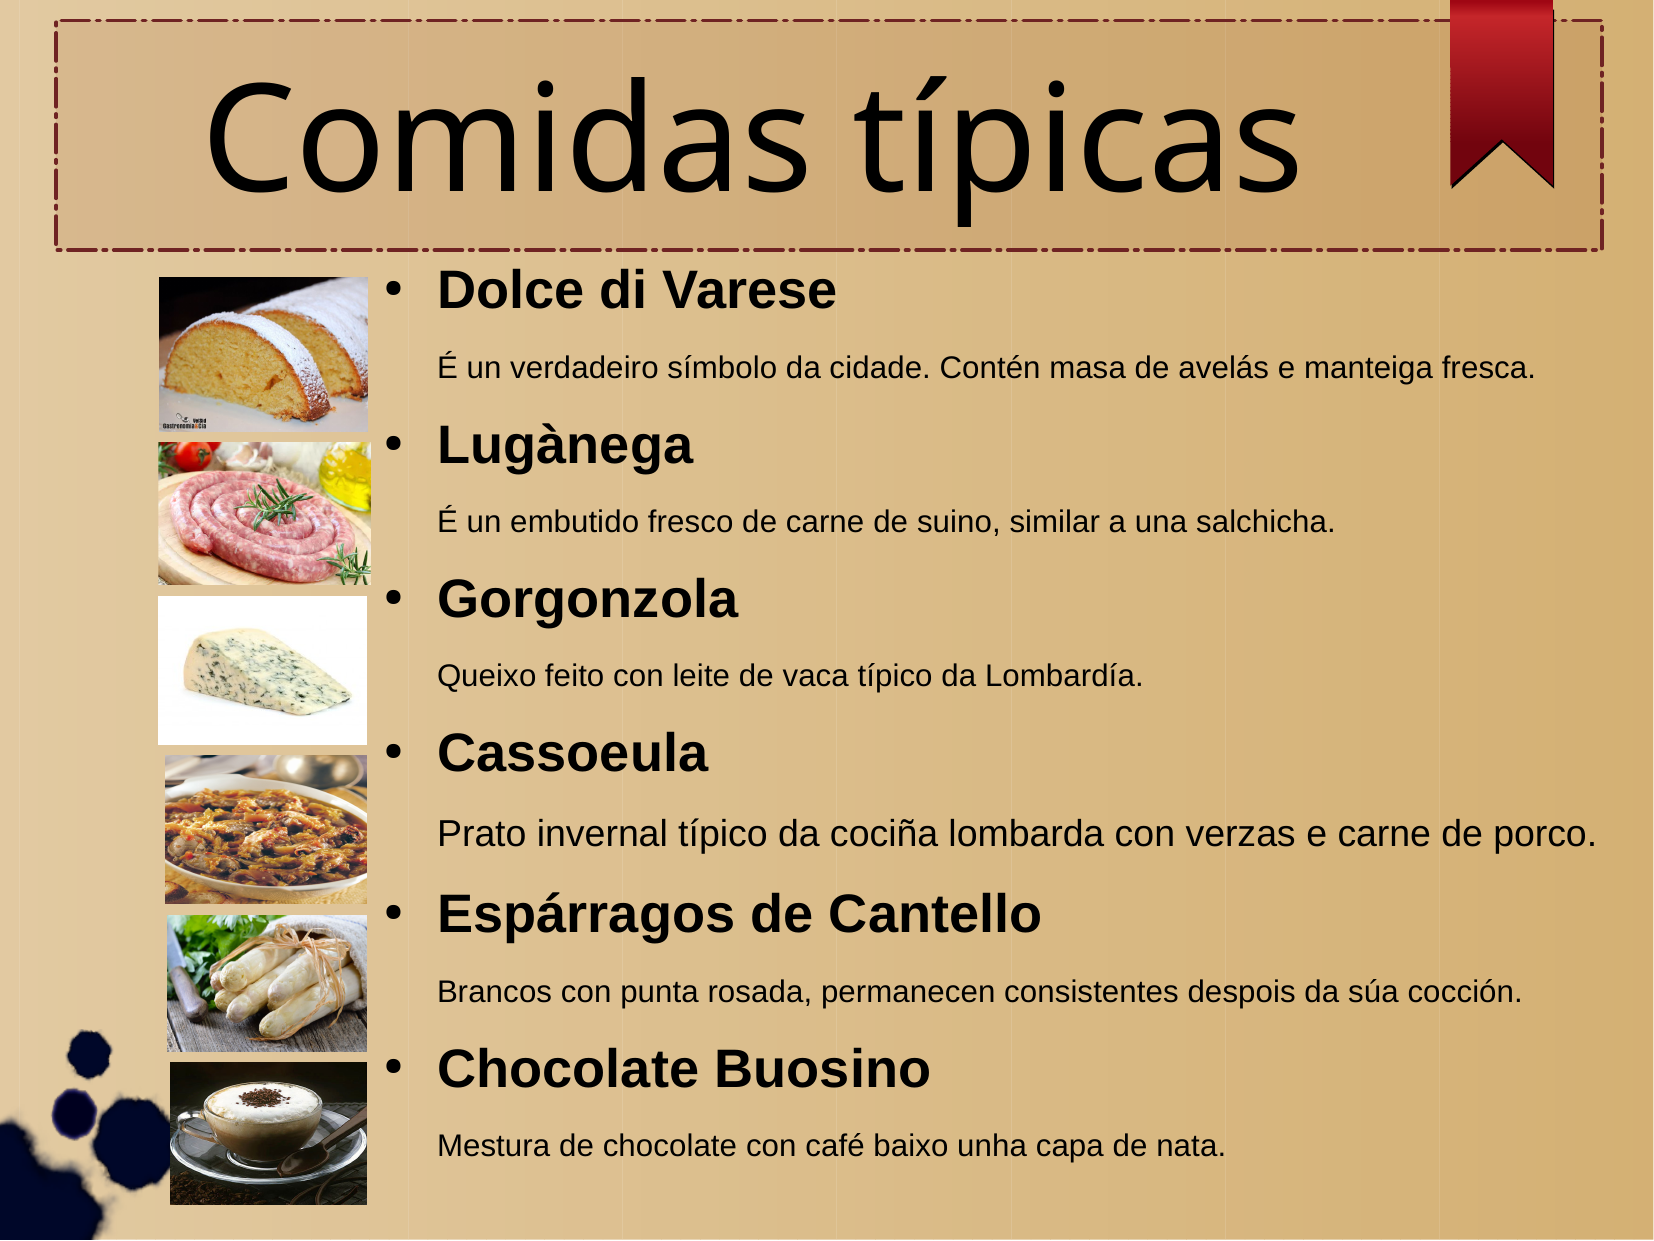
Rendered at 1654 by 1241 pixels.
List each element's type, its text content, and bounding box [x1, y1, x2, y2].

picture [167, 915, 367, 1052]
picture [159, 277, 368, 432]
picture [158, 596, 367, 745]
picture [158, 442, 371, 585]
picture [165, 755, 367, 904]
list Dolce di Varese É un verdadeiro símbolo da cidade. Contén masa de avelás e manteiga fresca. Lugànega É un embutido fresco de carne de suino, similar a una salchicha. Gorgonzola Queixo feito con leite de vaca típico da Lombardía. Cassoeula Prato invernal típico da cociña lombarda con verzas e carne de porco. Espárragos de Cantello Brancos con punta rosada, permanecen consistentes despois da súa cocción. Chocolate Buosino Mestura de chocolate con café baixo unha capa de nata. [366, 259, 1619, 1237]
picture [170, 1062, 367, 1205]
title Comidas típicas [64, 34, 1441, 232]
